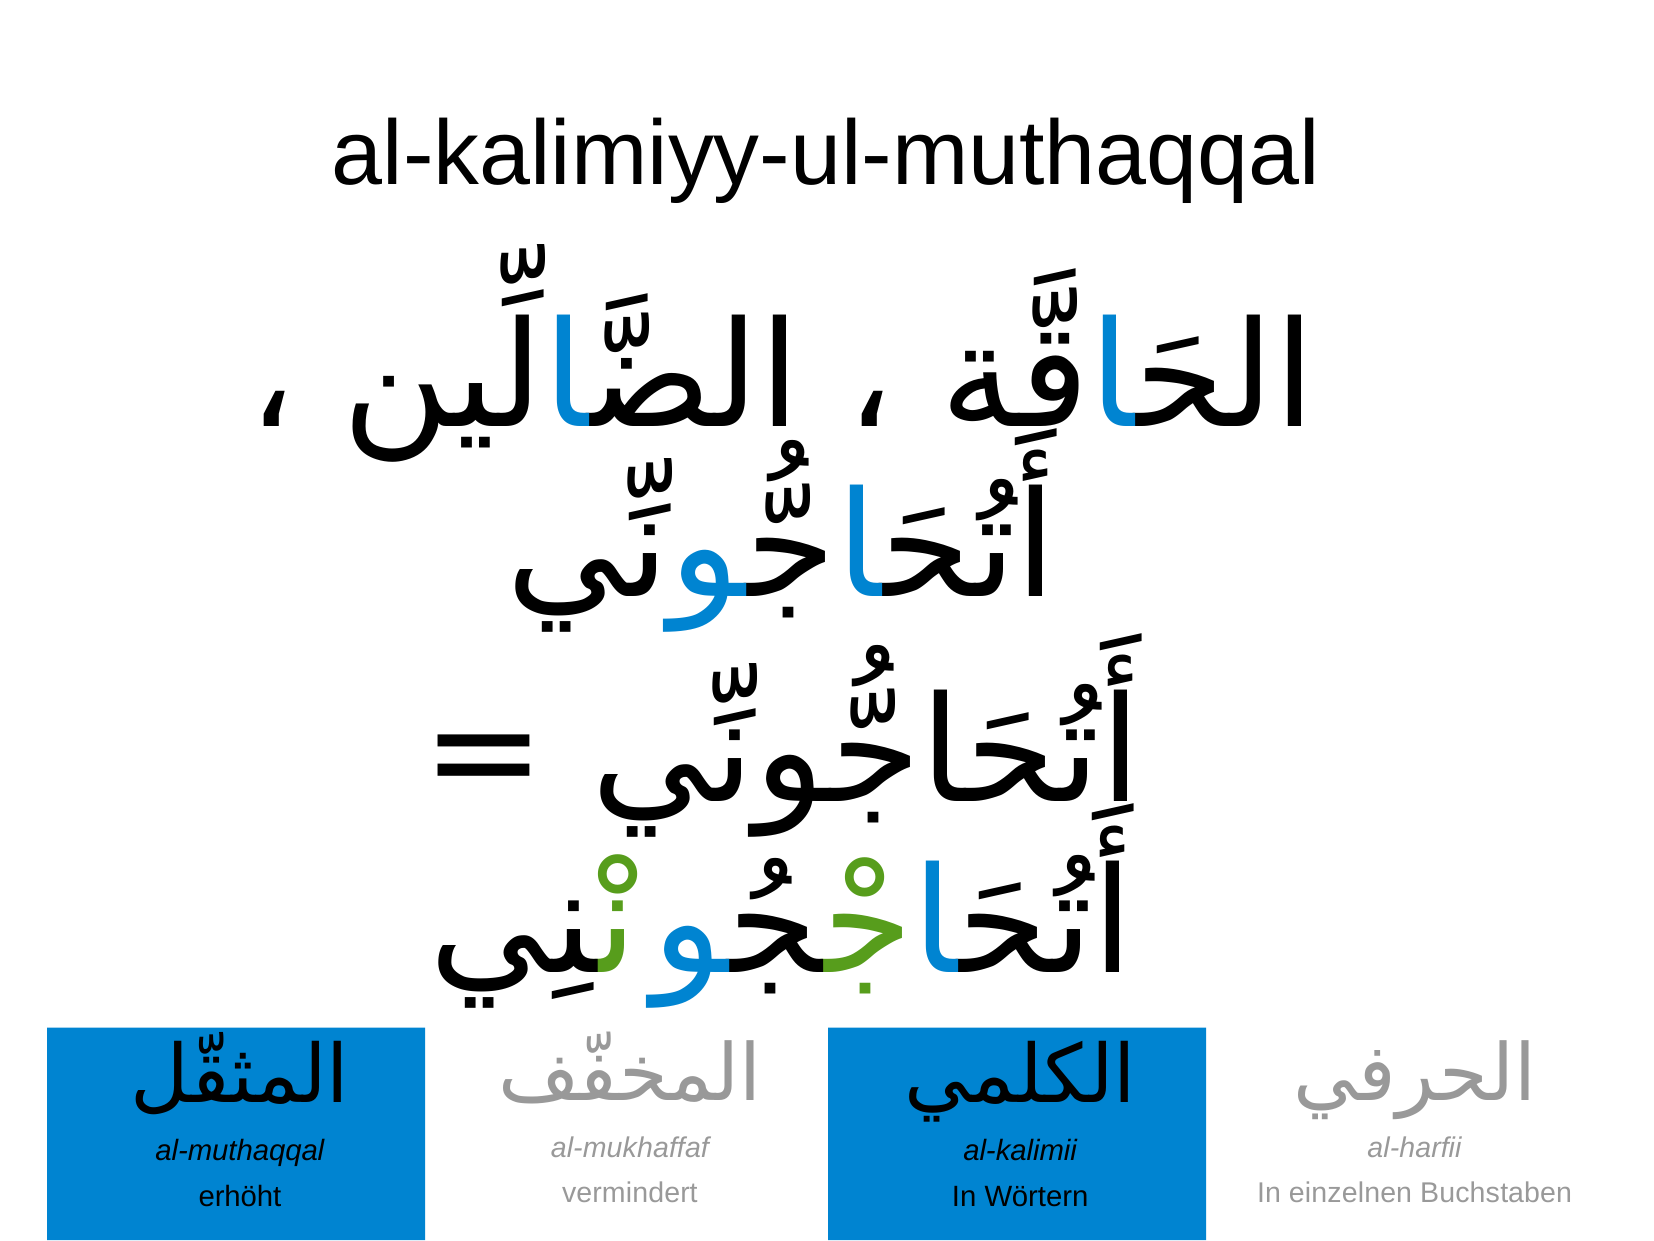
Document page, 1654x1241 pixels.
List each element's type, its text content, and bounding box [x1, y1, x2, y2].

list الحرفي al-harfii In einzelnen Buchstaben [1216, 1027, 1583, 1217]
text_box [47, 1027, 426, 1241]
text_box [828, 1027, 1207, 1241]
title al-kalimiyy-ul-muthaqqal [82, 49, 1571, 257]
list أَتُحَاجُّونِّي = أَتُحَاجْجُونْنِي [82, 665, 1538, 1009]
list المخفّف al-mukhaffaf vermindert [437, 1027, 793, 1217]
list المثقّل al-muthaqqal erhöht [47, 1027, 402, 1217]
list الكلمي al-kalimii In Wörtern [828, 1027, 1182, 1217]
list الحَاقَّة ، الضَّالِّين ، أَتُحَاجُّونِّي [82, 290, 1538, 634]
